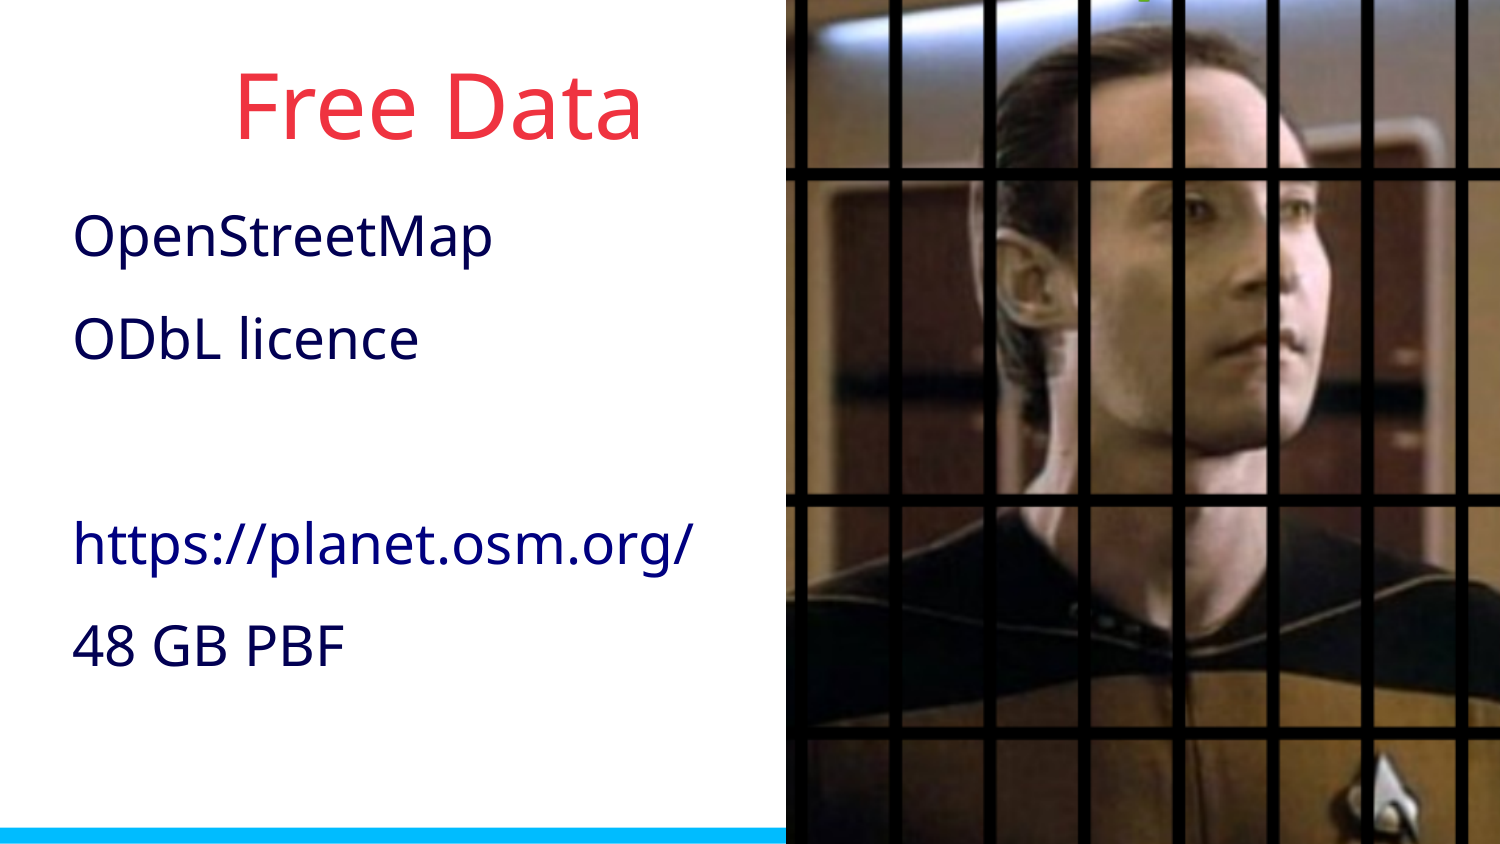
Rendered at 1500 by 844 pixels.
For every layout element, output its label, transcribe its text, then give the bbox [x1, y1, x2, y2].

picture [786, 0, 1500, 844]
title Free Data [75, 33, 786, 175]
list OpenStreetMap ODbL licence https://planet.osm.org/ 48 GB PBF [11, 195, 786, 686]
